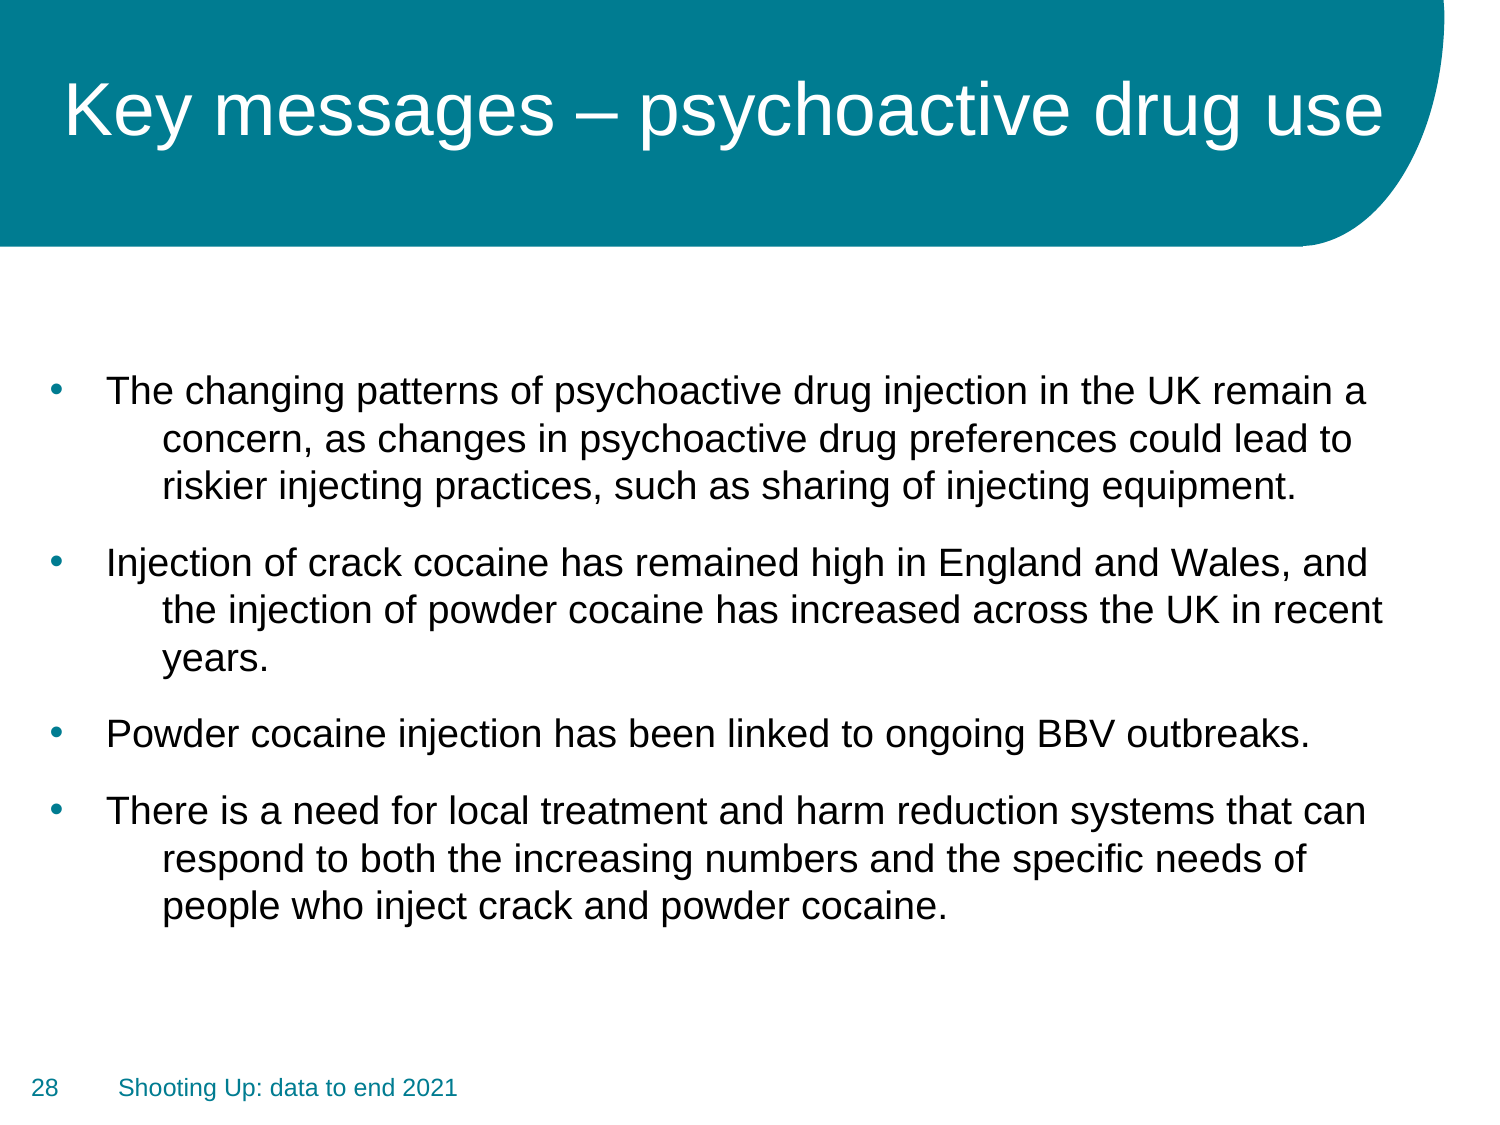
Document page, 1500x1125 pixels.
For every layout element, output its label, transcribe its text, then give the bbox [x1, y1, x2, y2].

text_box The changing patterns of psychoactive drug injection in the UK remain a concern, as changes in psychoactive drug preferences could lead to riskier injecting practices, such as sharing of injecting equipment. Injection of crack cocaine has remained high in England and Wales, and the injection of powder cocaine has increased across the UK in recent years. Powder cocaine injection has been linked to ongoing BBV outbreaks. There is a need for local treatment and harm reduction systems that can respond to both the increasing numbers and the specific needs of people who inject crack and powder cocaine. [38, 359, 1399, 933]
text_box Shooting Up: data to end 2021 [103, 1056, 1335, 1116]
text_box [16, 1056, 90, 1117]
title Key messages – psychoactive drug use [52, 54, 1447, 158]
